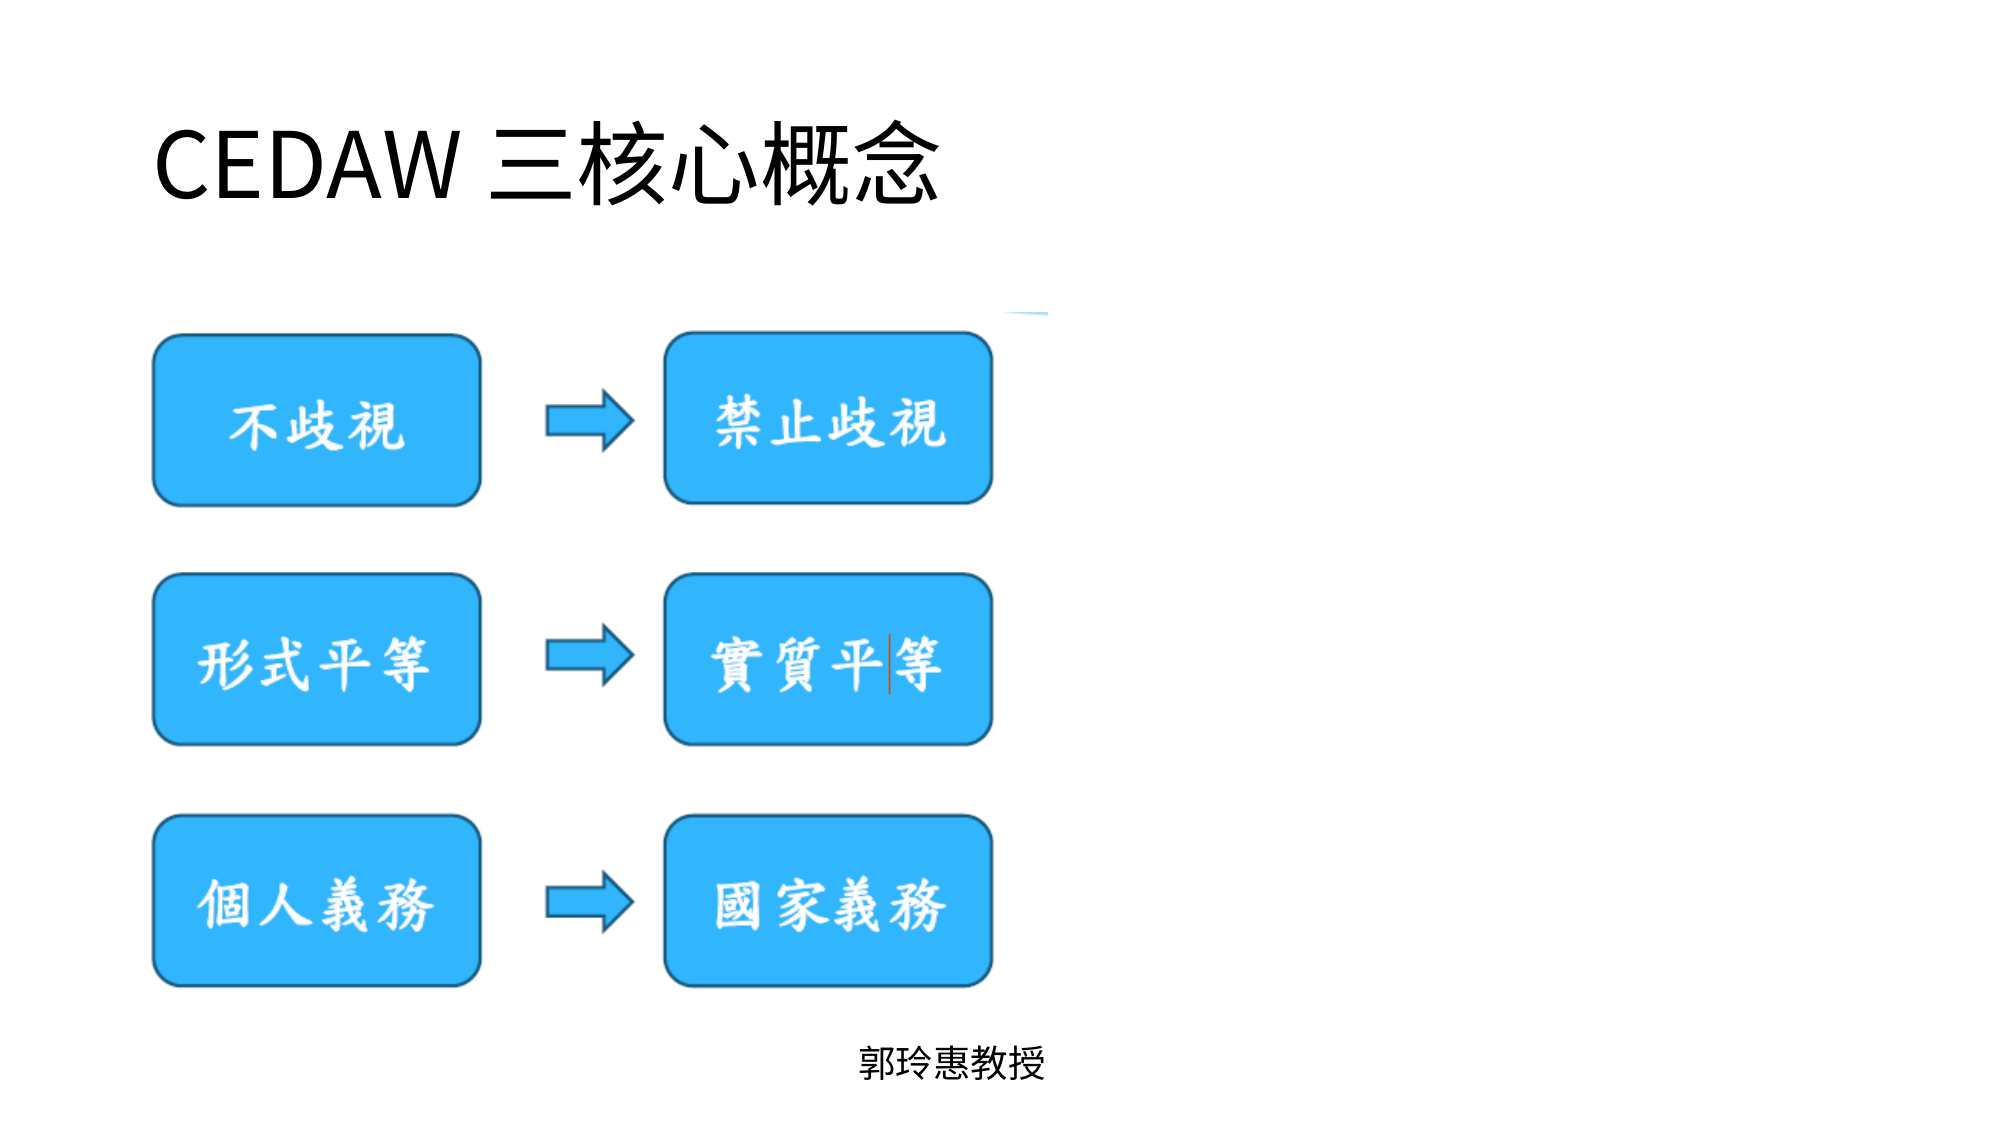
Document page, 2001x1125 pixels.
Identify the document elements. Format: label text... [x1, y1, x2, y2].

text_box 郭玲惠教授 [843, 1002, 1138, 1093]
picture [110, 312, 1048, 1027]
title CEDAW三核心概念 [137, 59, 1863, 278]
